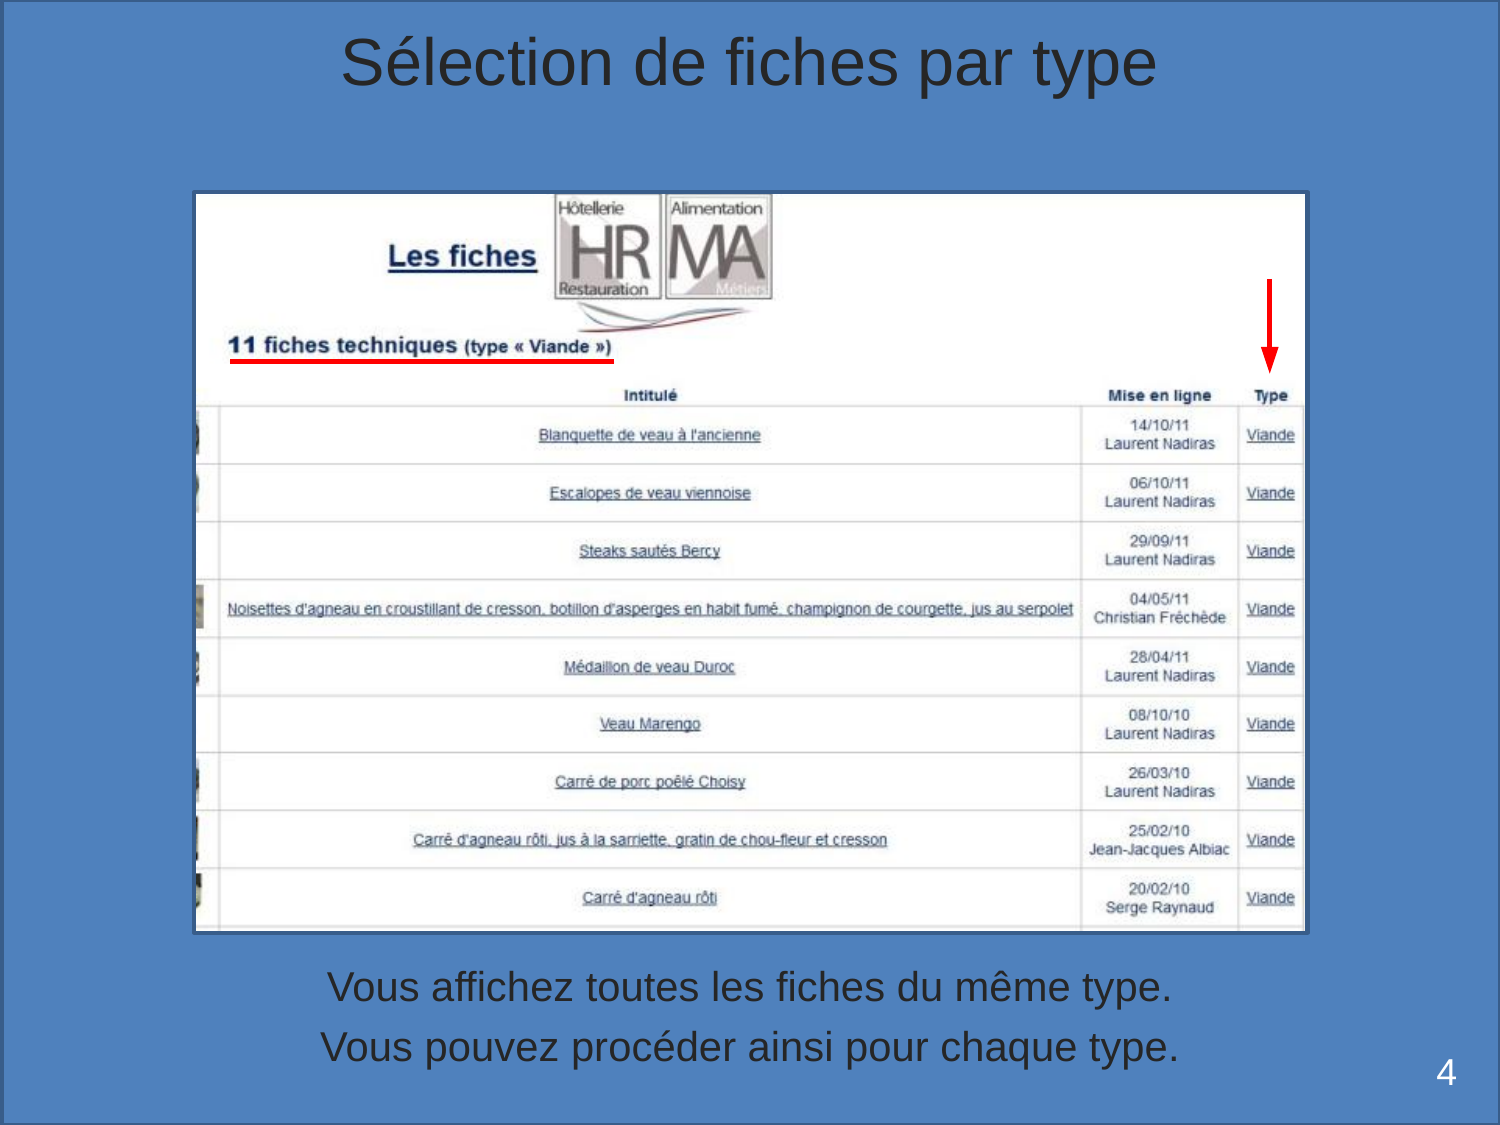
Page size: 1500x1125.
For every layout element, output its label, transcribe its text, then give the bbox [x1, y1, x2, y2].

text_box [1, 0, 1500, 1125]
subtitle Vous affichez toutes les fiches du même type. Vous pouvez procéder ainsi pour chaque type. [135, 952, 1365, 1118]
text_box <numéro> [1411, 1040, 1483, 1101]
text_box Sélection de fiches par type [135, 10, 1365, 138]
picture [195, 193, 1307, 932]
